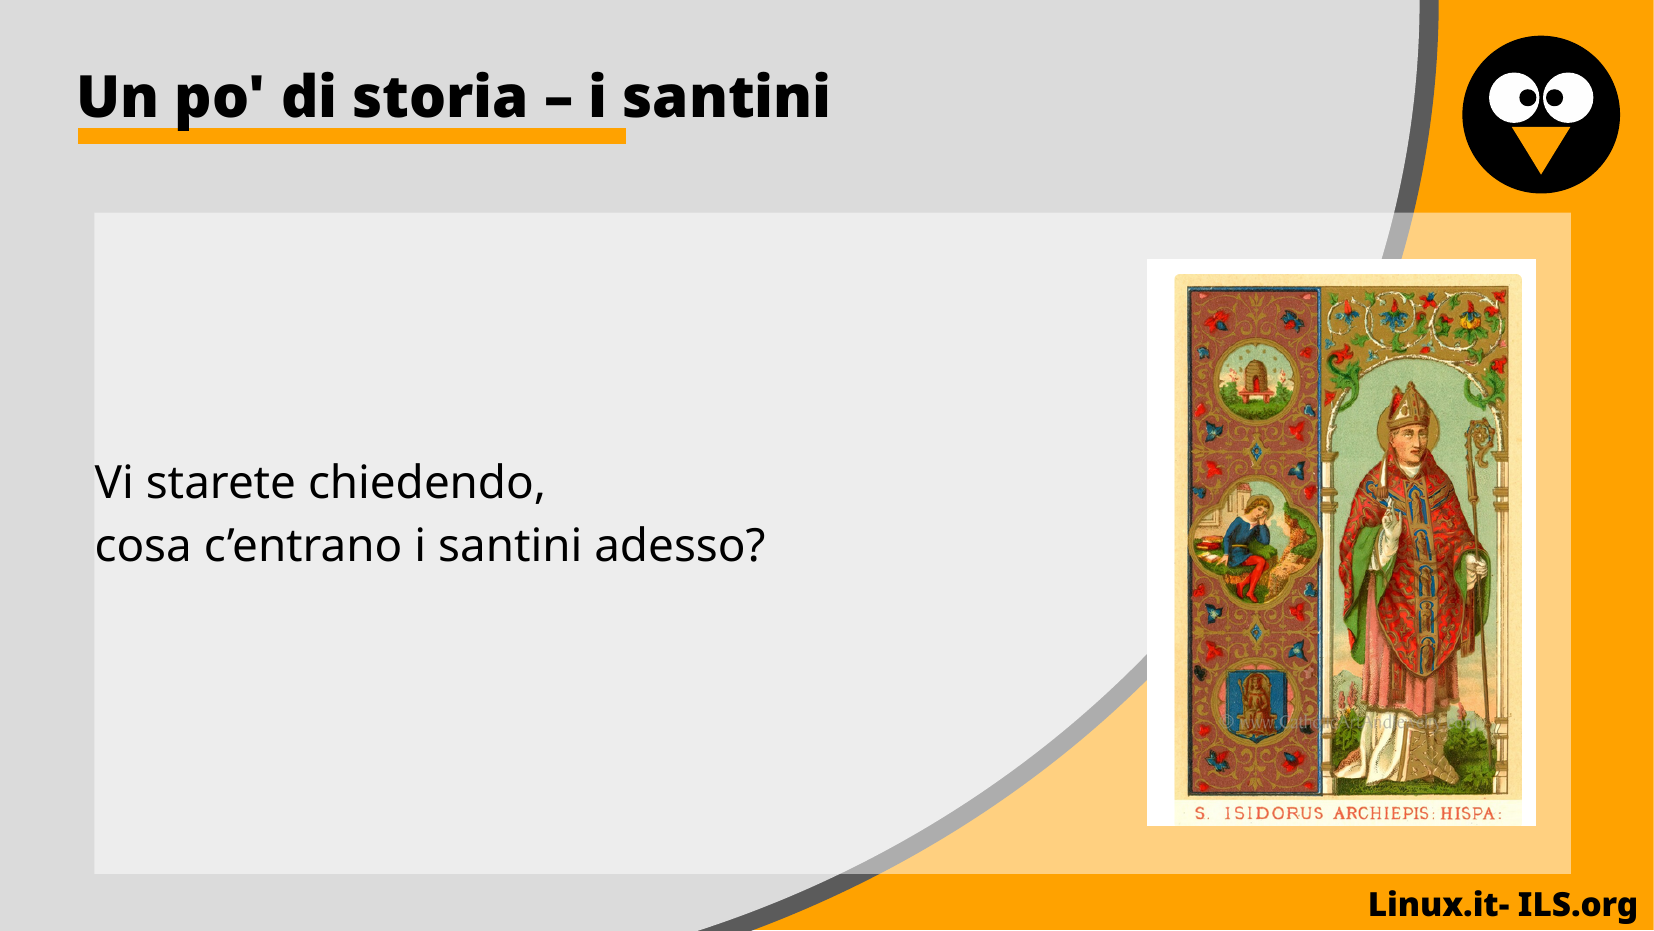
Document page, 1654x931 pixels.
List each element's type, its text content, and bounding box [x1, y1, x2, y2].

subtitle Vi starete chiedendo, cosa c’entrano i santini adesso? [94, 212, 1571, 874]
title Un po' di storia – i santini [76, 28, 1264, 161]
picture [1147, 259, 1536, 827]
text_box Linux.it- ILS.org [1346, 873, 1654, 927]
